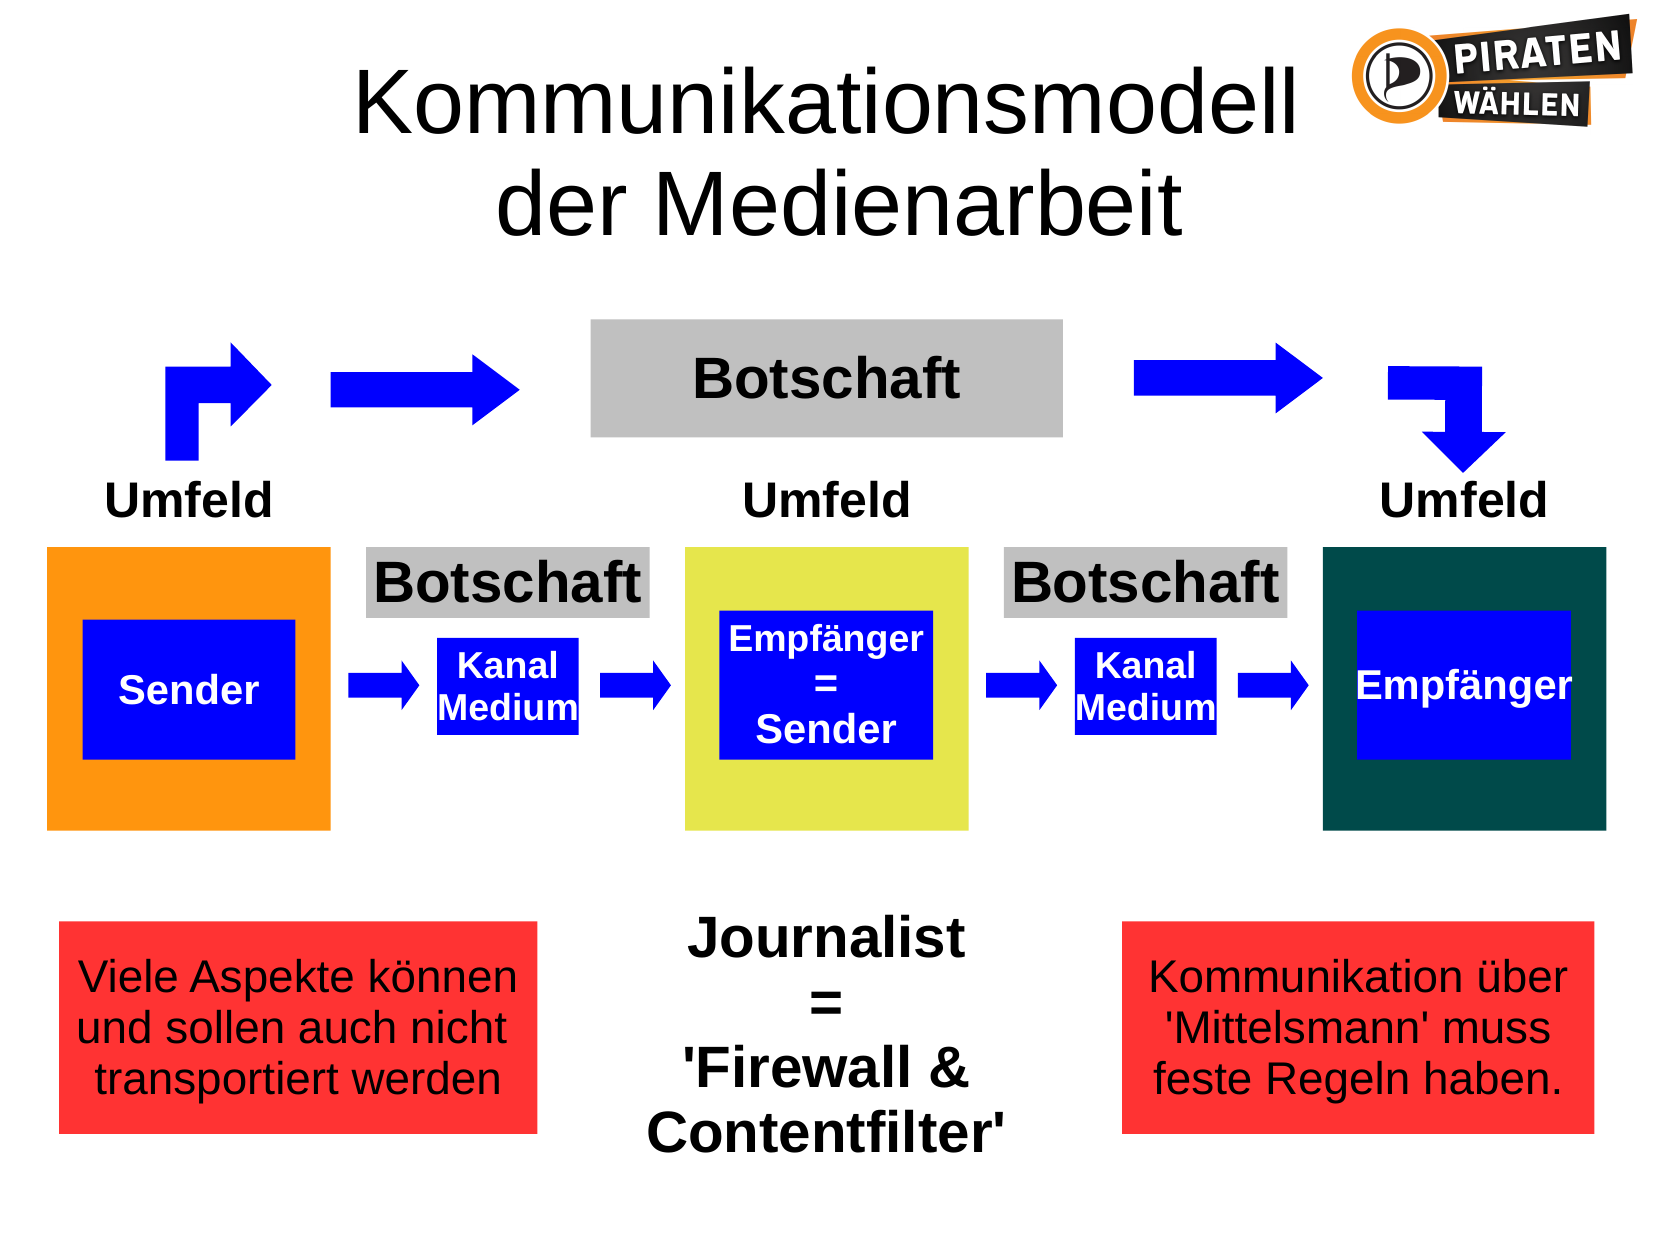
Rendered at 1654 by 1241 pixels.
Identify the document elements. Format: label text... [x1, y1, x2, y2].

text_box [1387, 366, 1506, 473]
text_box Umfeld [1322, 547, 1607, 831]
text_box Umfeld [685, 547, 969, 831]
text_box [1133, 342, 1323, 414]
text_box Botschaft [590, 319, 1063, 438]
text_box Umfeld [47, 547, 331, 831]
text_box Sender [82, 619, 296, 760]
text_box [165, 342, 272, 461]
title Kommunikationsmodell der Medienarbeit [82, 49, 1571, 257]
picture [1337, 0, 1654, 142]
text_box Viele Aspekte können und sollen auch nicht transportiert werden [59, 921, 538, 1134]
text_box Kommunikation über 'Mittelsmann' muss feste Regeln haben. [1122, 921, 1595, 1134]
text_box [600, 660, 671, 711]
text_box Empfänger [1357, 610, 1571, 760]
text_box Kanal Medium [437, 637, 579, 735]
text_box [330, 354, 520, 426]
text_box Journalist = 'Firewall & Contentfilter' [620, 897, 1034, 1179]
text_box Botschaft [1003, 547, 1288, 618]
text_box [348, 660, 420, 711]
text_box [986, 660, 1058, 711]
text_box [1237, 660, 1309, 711]
text_box Botschaft [366, 547, 650, 618]
text_box Empfänger = Sender [719, 610, 934, 760]
text_box Kanal Medium [1074, 637, 1217, 735]
